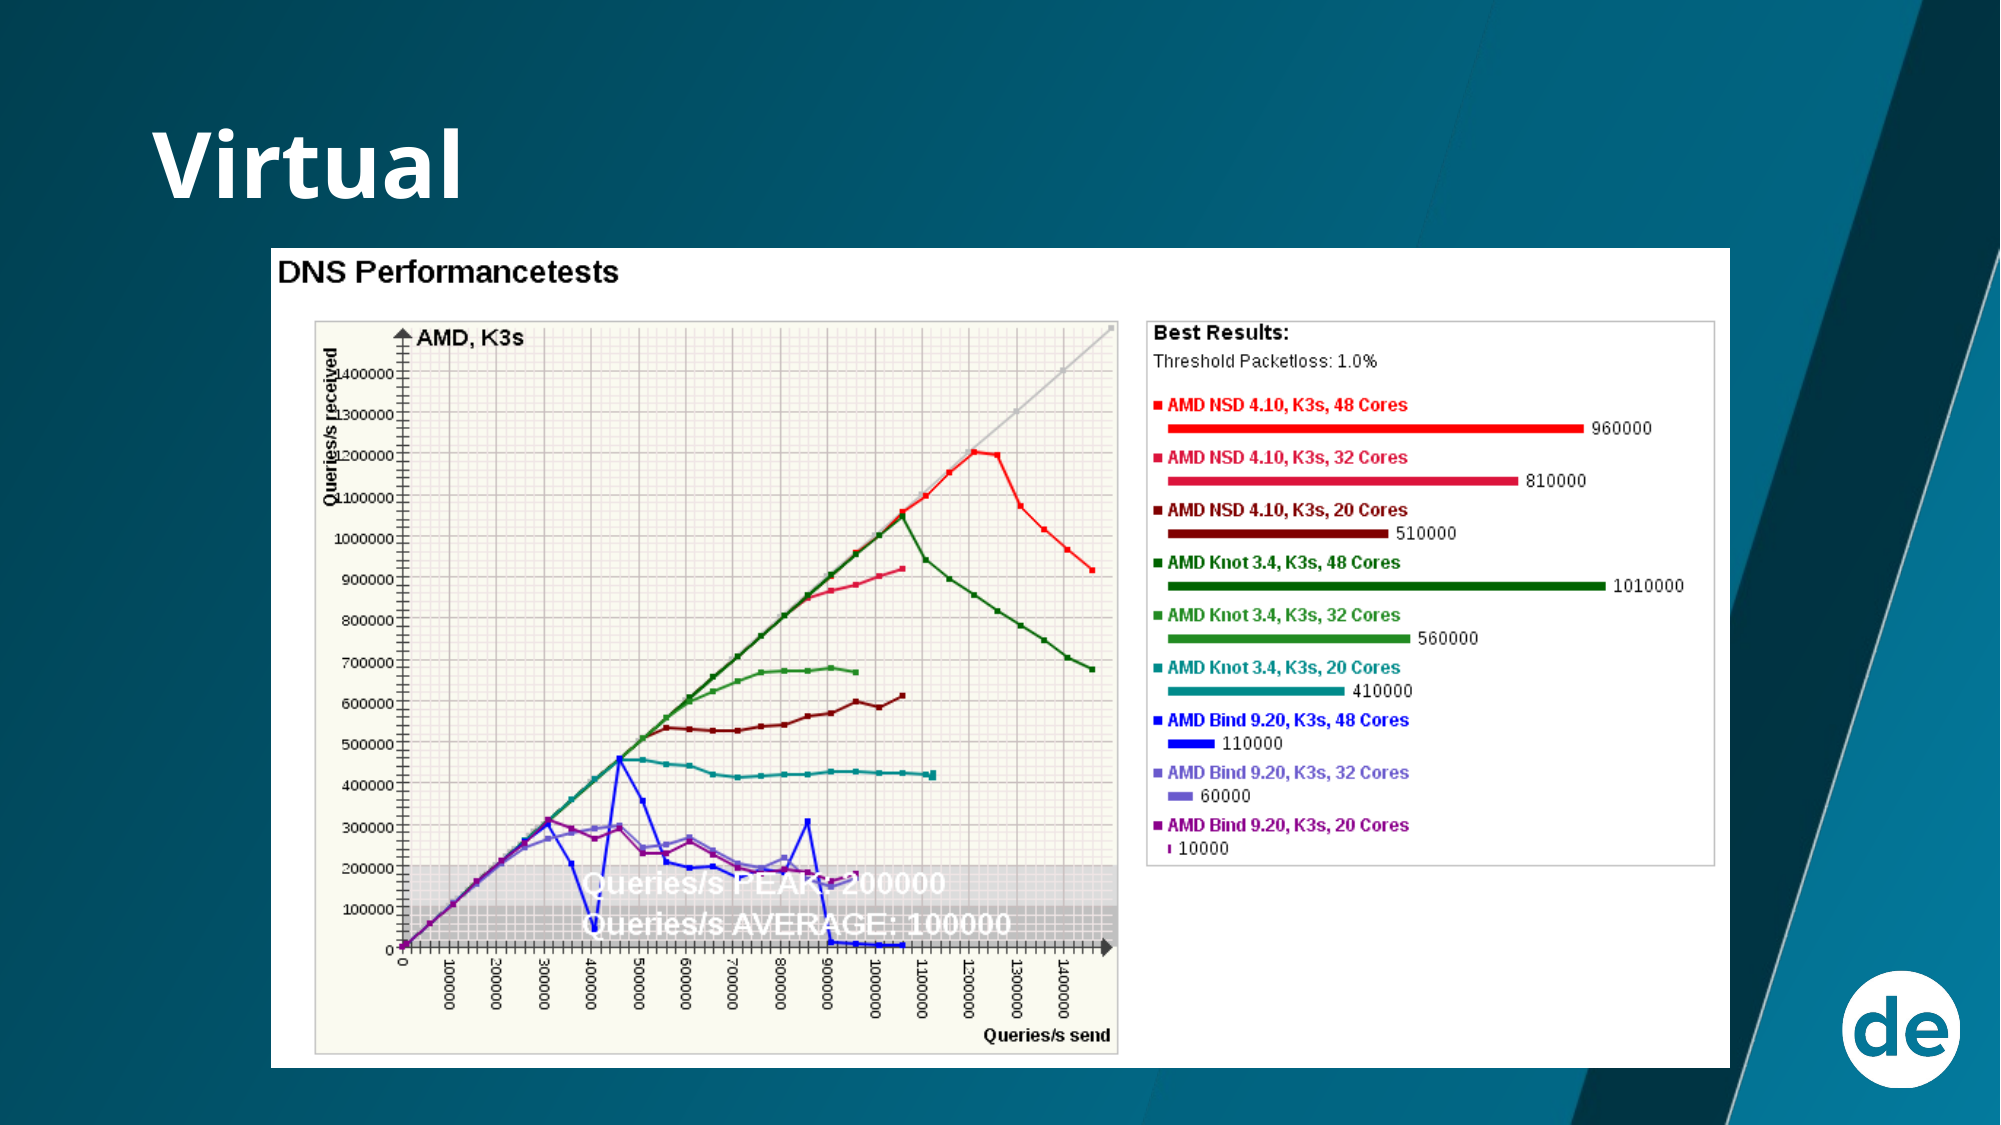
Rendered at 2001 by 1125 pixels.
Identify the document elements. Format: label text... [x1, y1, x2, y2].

title Virtual [137, 59, 1569, 278]
picture [1725, 248, 2000, 1125]
picture [272, 249, 1729, 1067]
